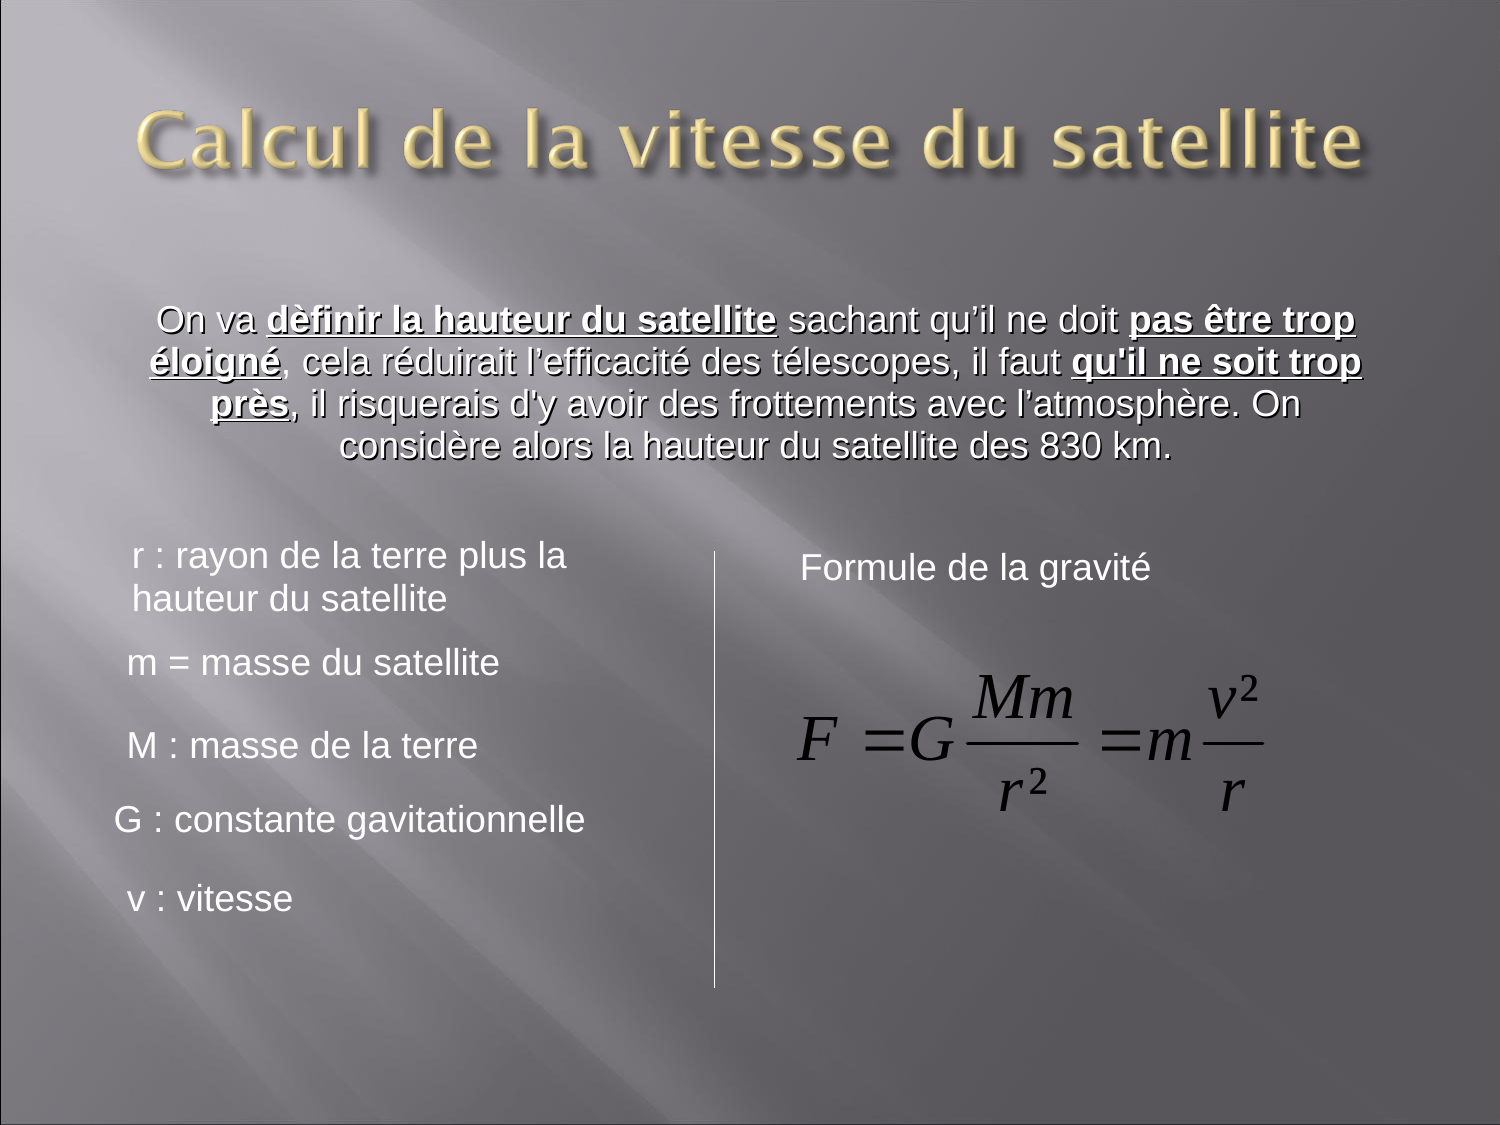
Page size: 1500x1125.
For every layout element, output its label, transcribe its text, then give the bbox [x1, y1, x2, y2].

text_box On va dèfinir la hauteur du satellite sachant qu’il ne doit pas être trop éloigné, cela réduirait l’efficacité des télescopes, il faut qu'il ne soit trop près, il risquerais d'y avoir des frottements avec l’atmosphère. On considère alors la hauteur du satellite des 830 km. [117, 290, 1395, 475]
picture [0, 0, 1500, 1125]
text_box [73, 43, 1433, 235]
text_box r : rayon de la terre plus la hauteur du satellite [117, 527, 680, 627]
text_box v : vitesse [112, 870, 309, 928]
text_box m = masse du satellite [111, 633, 526, 692]
text_box G : constante gavitationnelle [98, 790, 601, 849]
text_box M : masse de la terre [111, 716, 502, 774]
text_box Formule de la gravité [785, 539, 1290, 597]
text_box [785, 656, 1278, 826]
